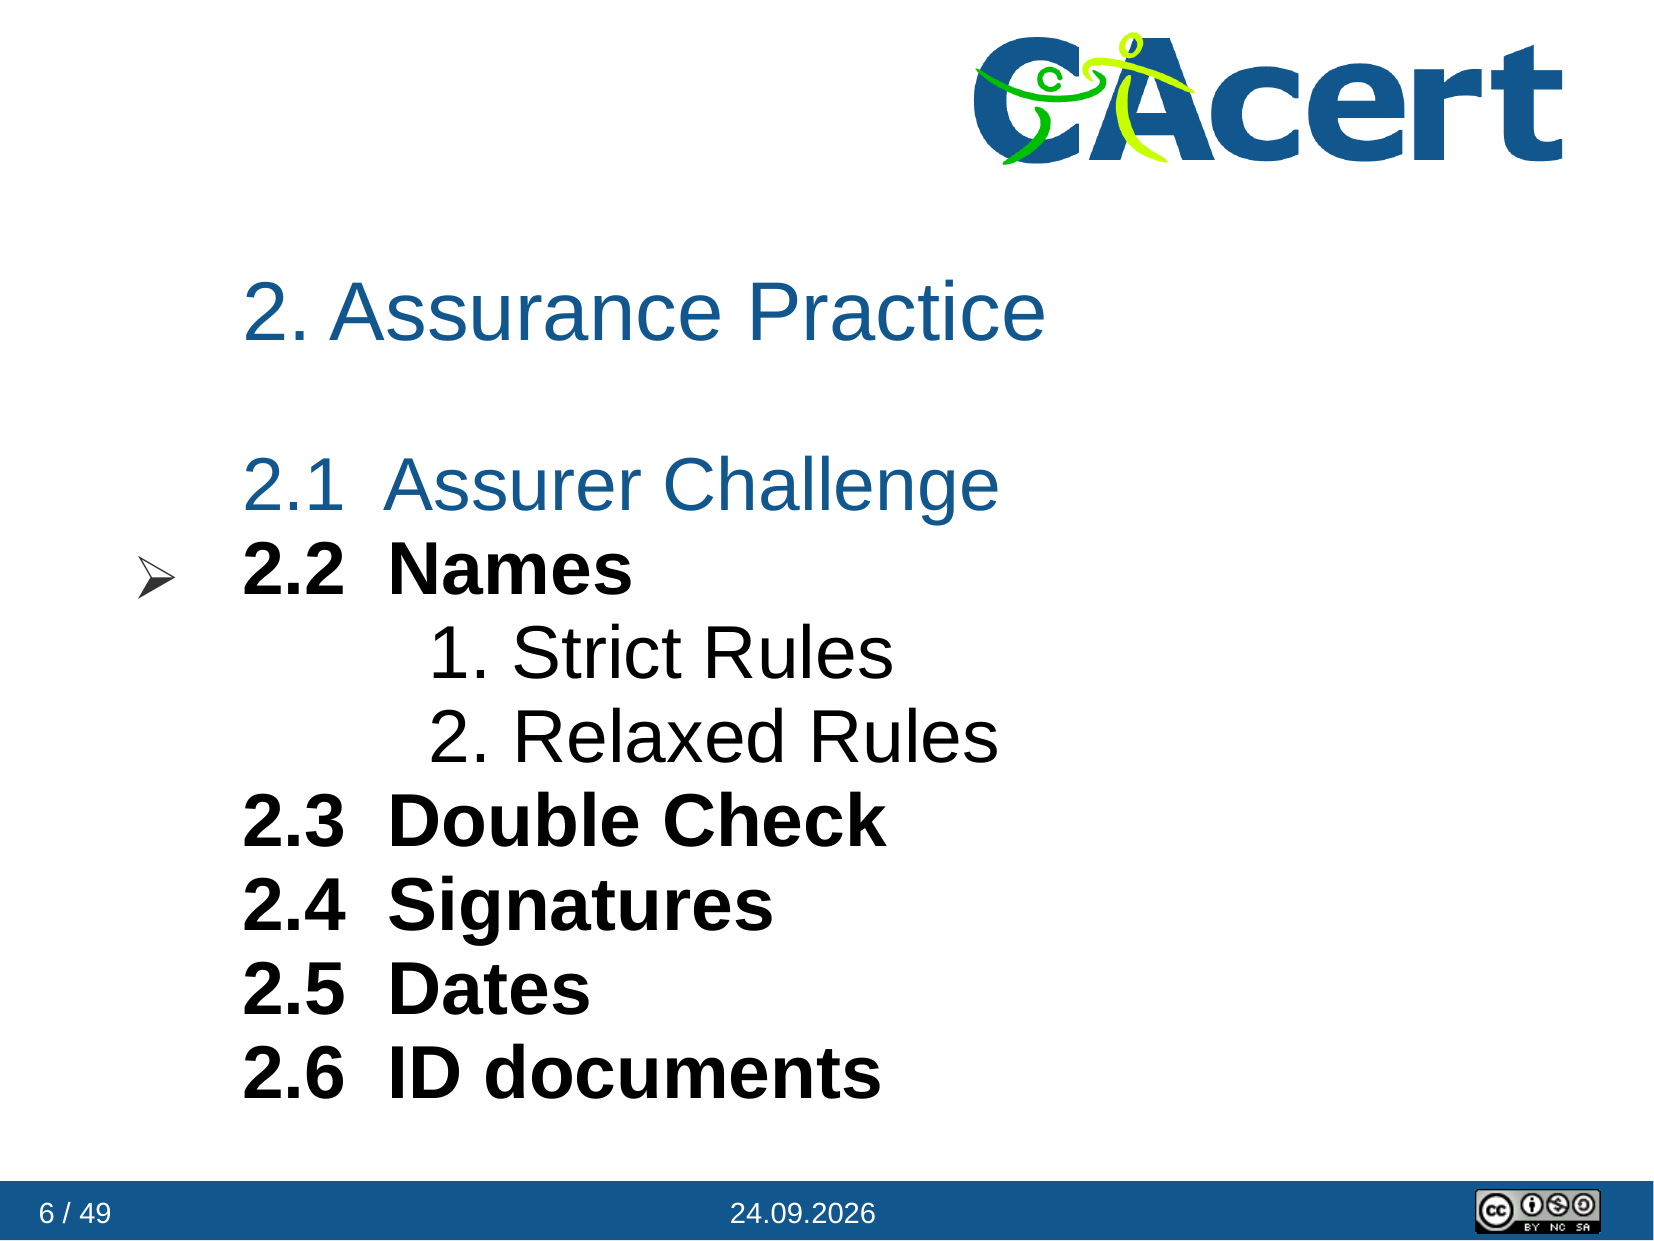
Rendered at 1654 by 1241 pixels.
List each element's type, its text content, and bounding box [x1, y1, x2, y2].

picture [972, 30, 1564, 166]
picture [1475, 1189, 1601, 1234]
subtitle 2. Assurance Practice 2.1 Assurer Challenge 2.2 Names 1. Strict Rules 2. Relaxed Rules 2.3 Double Check 2.4 Signatures 2.5 Dates 2.6 ID documents [242, 265, 1565, 1115]
text_box [118, 265, 237, 635]
